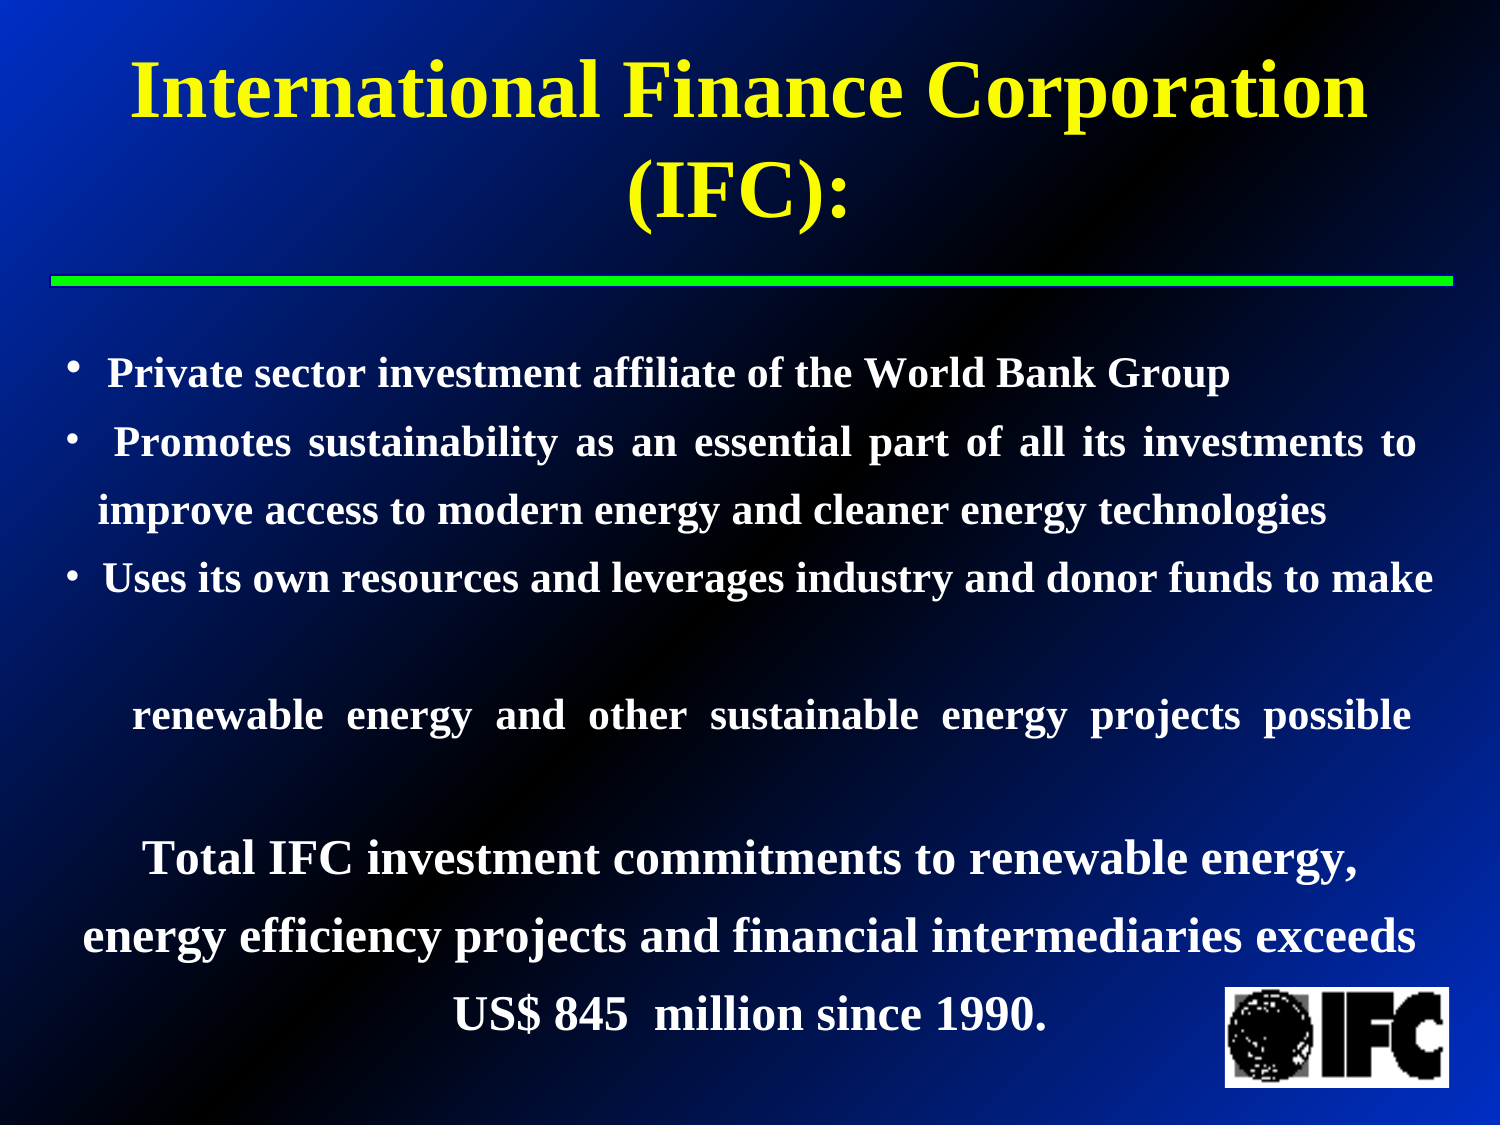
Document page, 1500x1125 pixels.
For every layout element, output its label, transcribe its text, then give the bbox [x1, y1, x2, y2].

text_box [49, 274, 1455, 288]
text_box International Finance Corporation (IFC): Private sector investment affiliate of the World Bank Group Promotes sustainability as an essential part of all its investments to improve access to modern energy and cleaner energy technologies Uses its own resources and leverages industry and donor funds to make renewable energy and other sustainable energy projects possible Total IFC investment commitments to renewable energy, energy efficiency projects and financial intermediaries exceeds US$ 845 million since 1990. [50, 26, 1450, 274]
text_box International Finance Corporation (IFC): Private sector investment affiliate of the World Bank Group Promotes sustainability as an essential part of all its investments to improve access to modern energy and cleaner energy technologies Uses its own resources and leverages industry and donor funds to make renewable energy and other sustainable energy projects possible Total IFC investment commitments to renewable energy, energy efficiency projects and financial intermediaries exceeds US$ 845 million since 1990. [50, 288, 1450, 1108]
